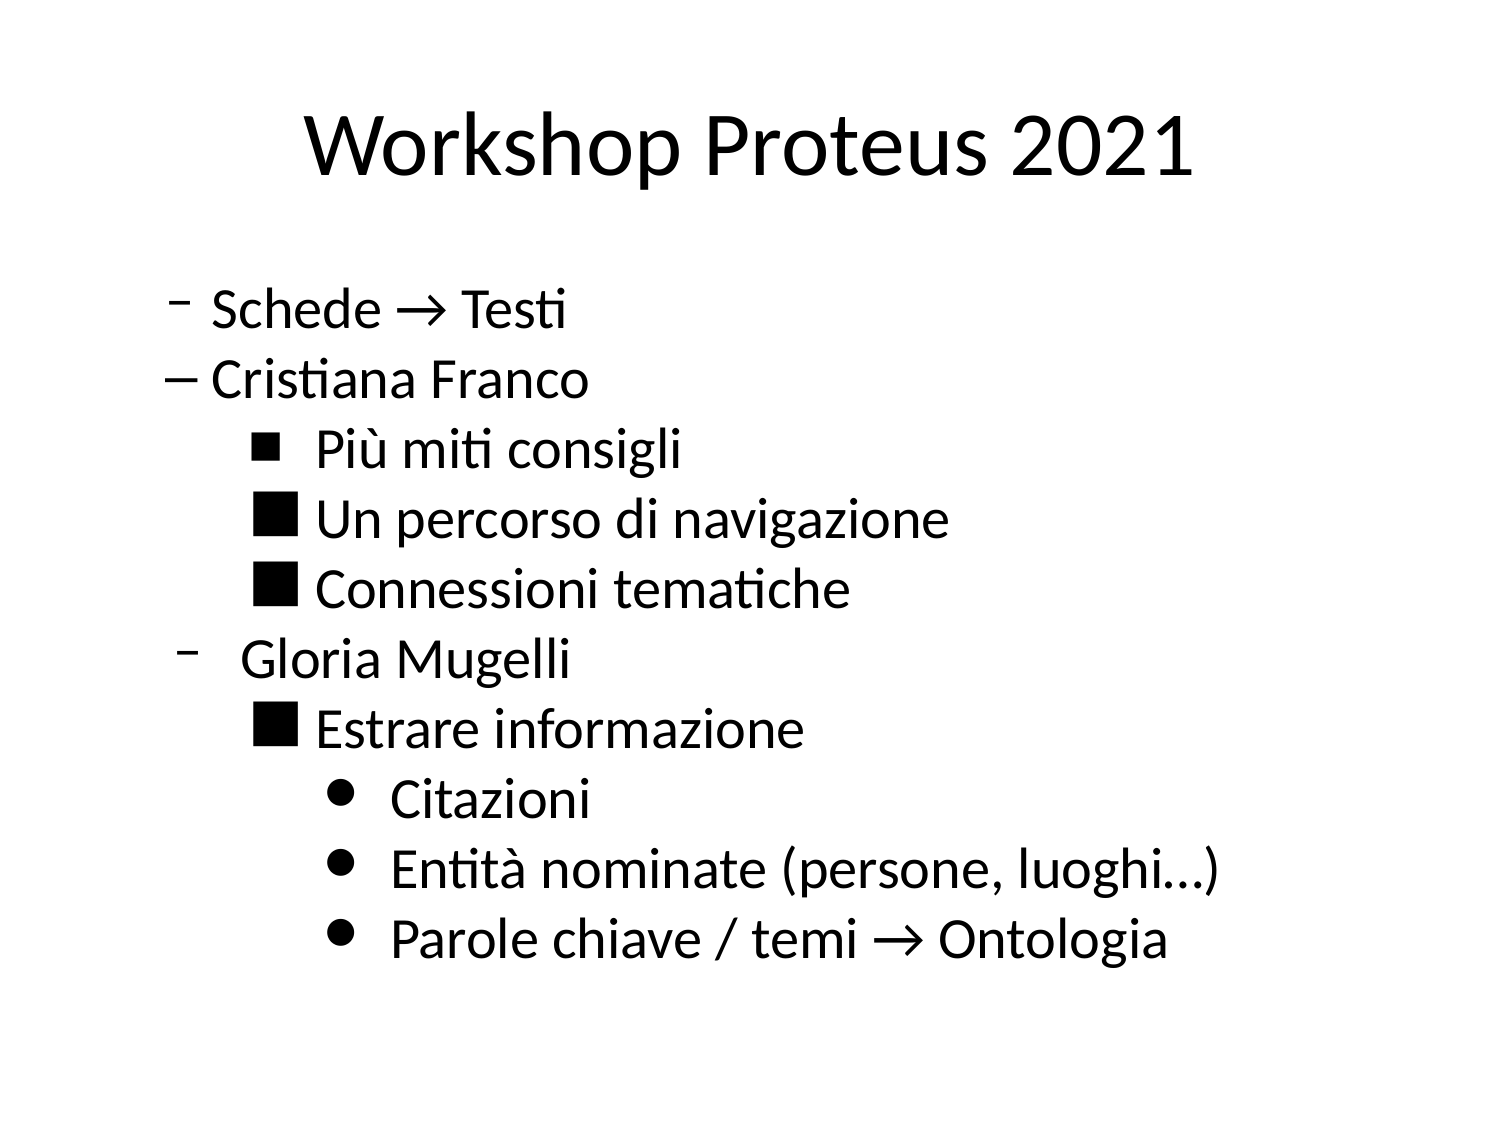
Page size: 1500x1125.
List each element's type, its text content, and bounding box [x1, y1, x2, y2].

text_box Workshop Proteus 2021 [75, 45, 1425, 233]
text_box Schede → Testi Cristiana Franco Più miti consigli Un percorso di navigazione Connessioni tematiche Gloria Mugelli Estrare informazione Citazioni Entità nominate (persone, luoghi…) Parole chiave / temi → Ontologia [75, 262, 1425, 1005]
